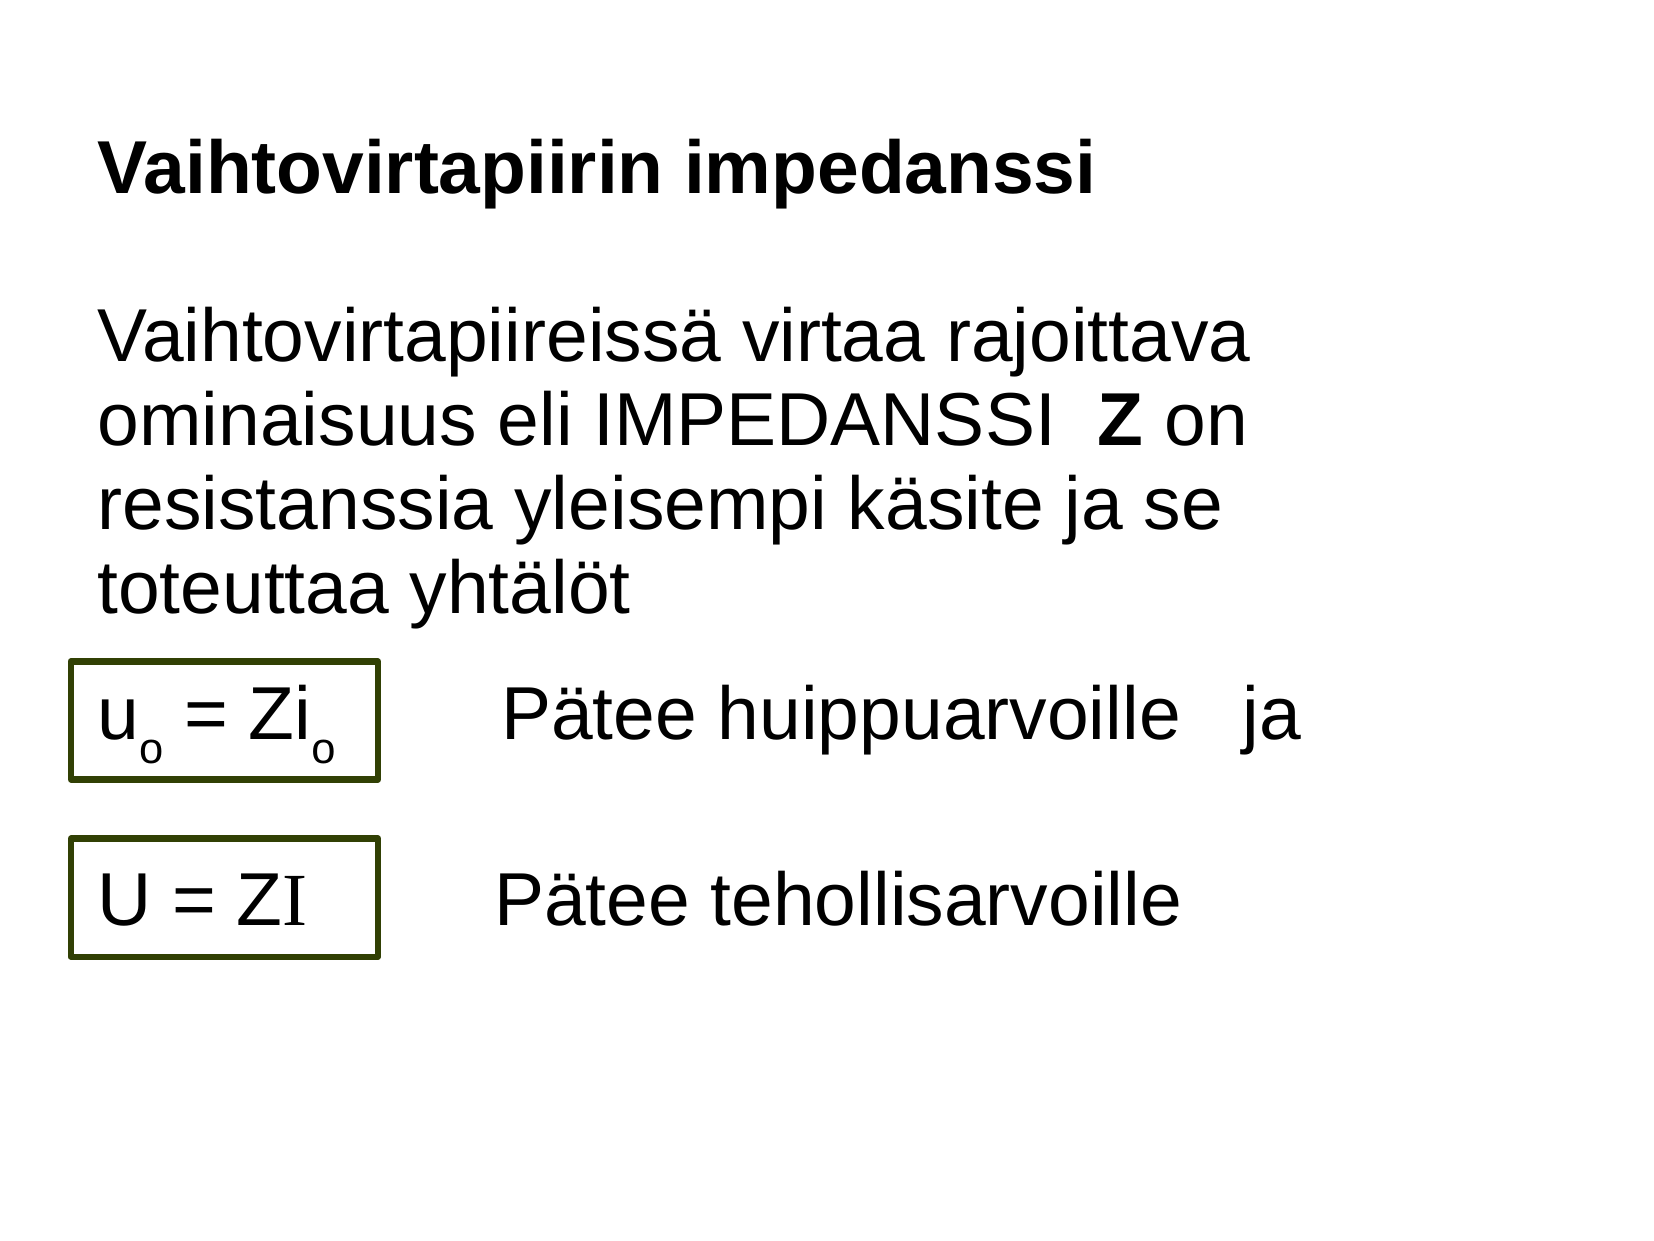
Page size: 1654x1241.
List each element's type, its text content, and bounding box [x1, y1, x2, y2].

text_box Vaihtovirtapiirin impedanssi Vaihtovirtapiireissä virtaa rajoittava ominaisuus eli IMPEDANSSI Z on resistanssia yleisempi käsite ja se toteuttaa yhtälöt uo = Zio Pätee huippuarvoille ja U = ZI Pätee tehollisarvoille [82, 842, 375, 954]
text_box Vaihtovirtapiirin impedanssi Vaihtovirtapiireissä virtaa rajoittava ominaisuus eli IMPEDANSSI Z on resistanssia yleisempi käsite ja se toteuttaa yhtälöt uo = Zio Pätee huippuarvoille ja U = ZI Pätee tehollisarvoille [82, 665, 375, 776]
text_box Vaihtovirtapiirin impedanssi Vaihtovirtapiireissä virtaa rajoittava ominaisuus eli IMPEDANSSI Z on resistanssia yleisempi käsite ja se toteuttaa yhtälöt uo = Zio Pätee huippuarvoille ja U = ZI Pätee tehollisarvoille [82, 118, 1501, 1117]
